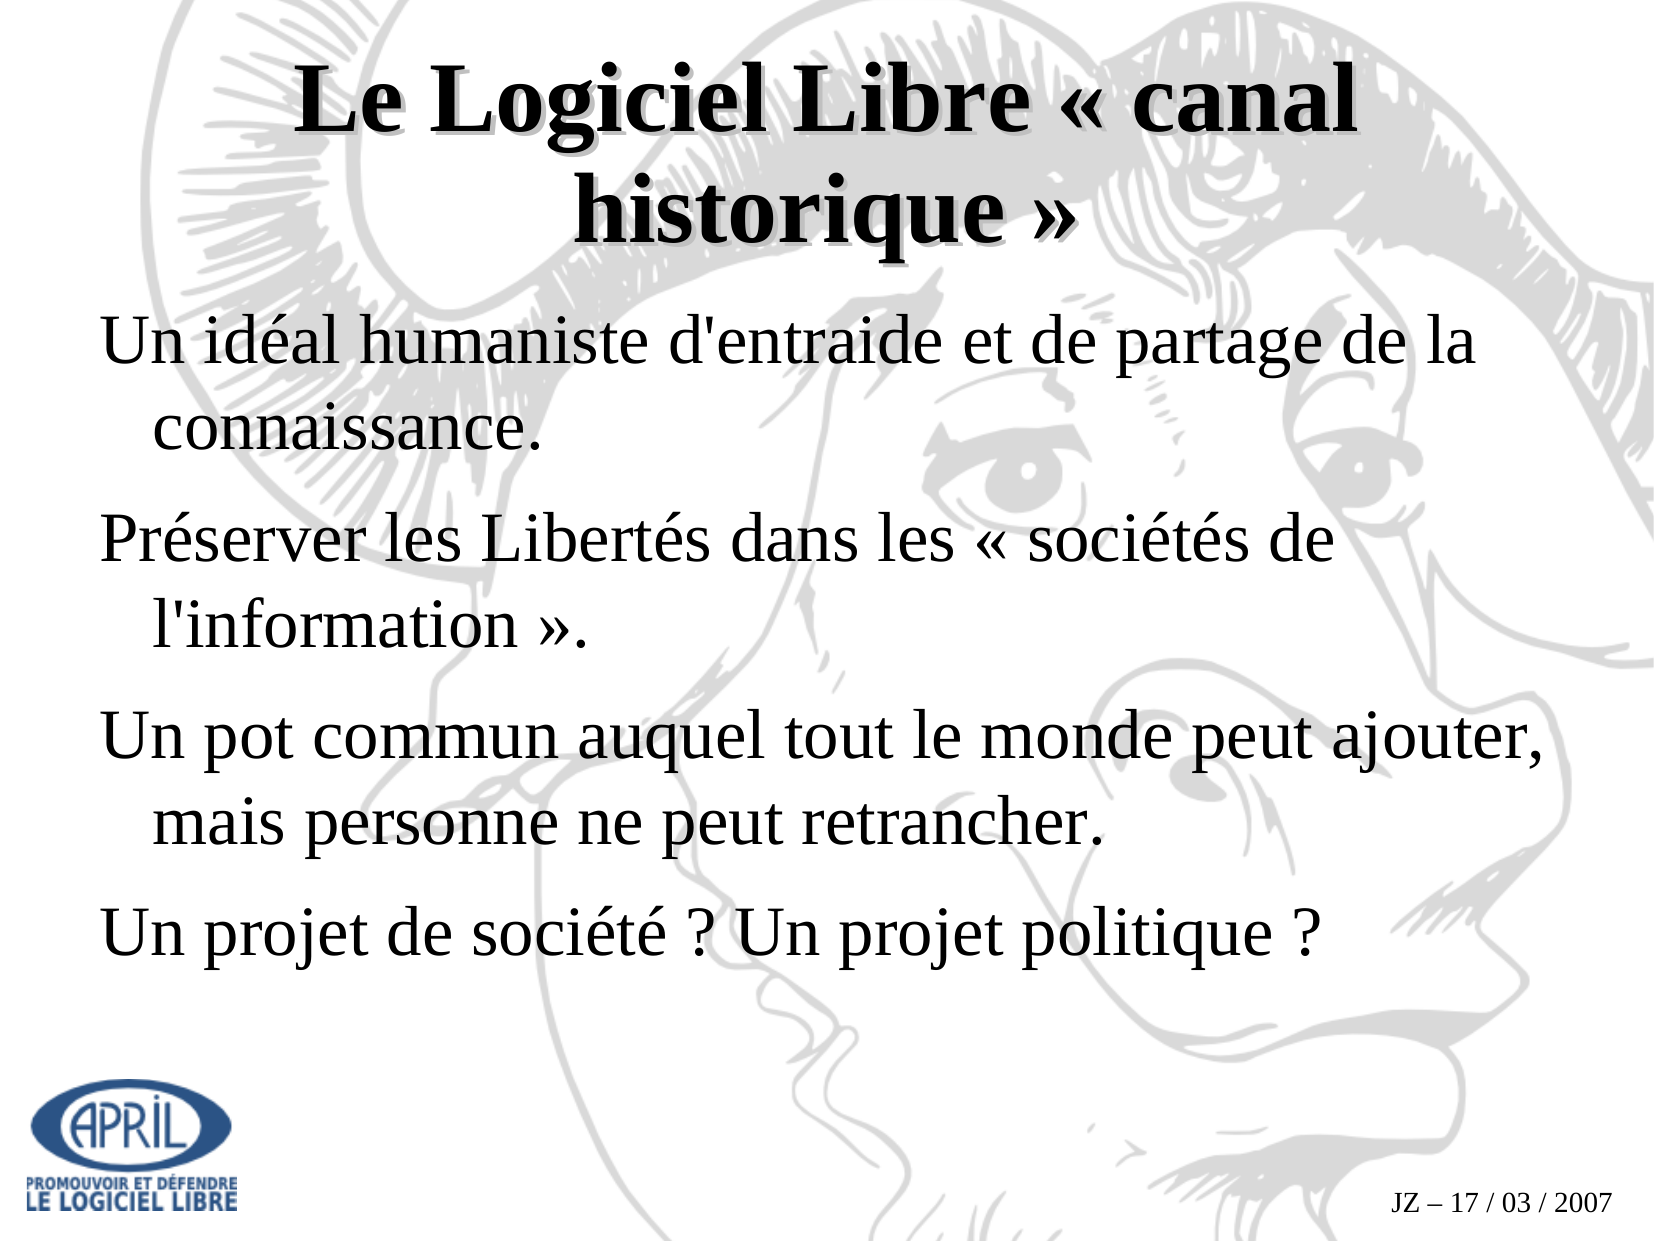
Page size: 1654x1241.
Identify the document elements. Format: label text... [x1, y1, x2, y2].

list Un idéal humaniste d'entraide et de partage de la connaissance. Préserver les Libertés dans les « sociétés de l'information ». Un pot commun auquel tout le monde peut ajouter, mais personne ne peut retrancher. Un projet de société ? Un projet politique ? [82, 292, 1571, 988]
title Le Logiciel Libre « canal historique » [29, 42, 1625, 264]
picture [0, 0, 1654, 1241]
